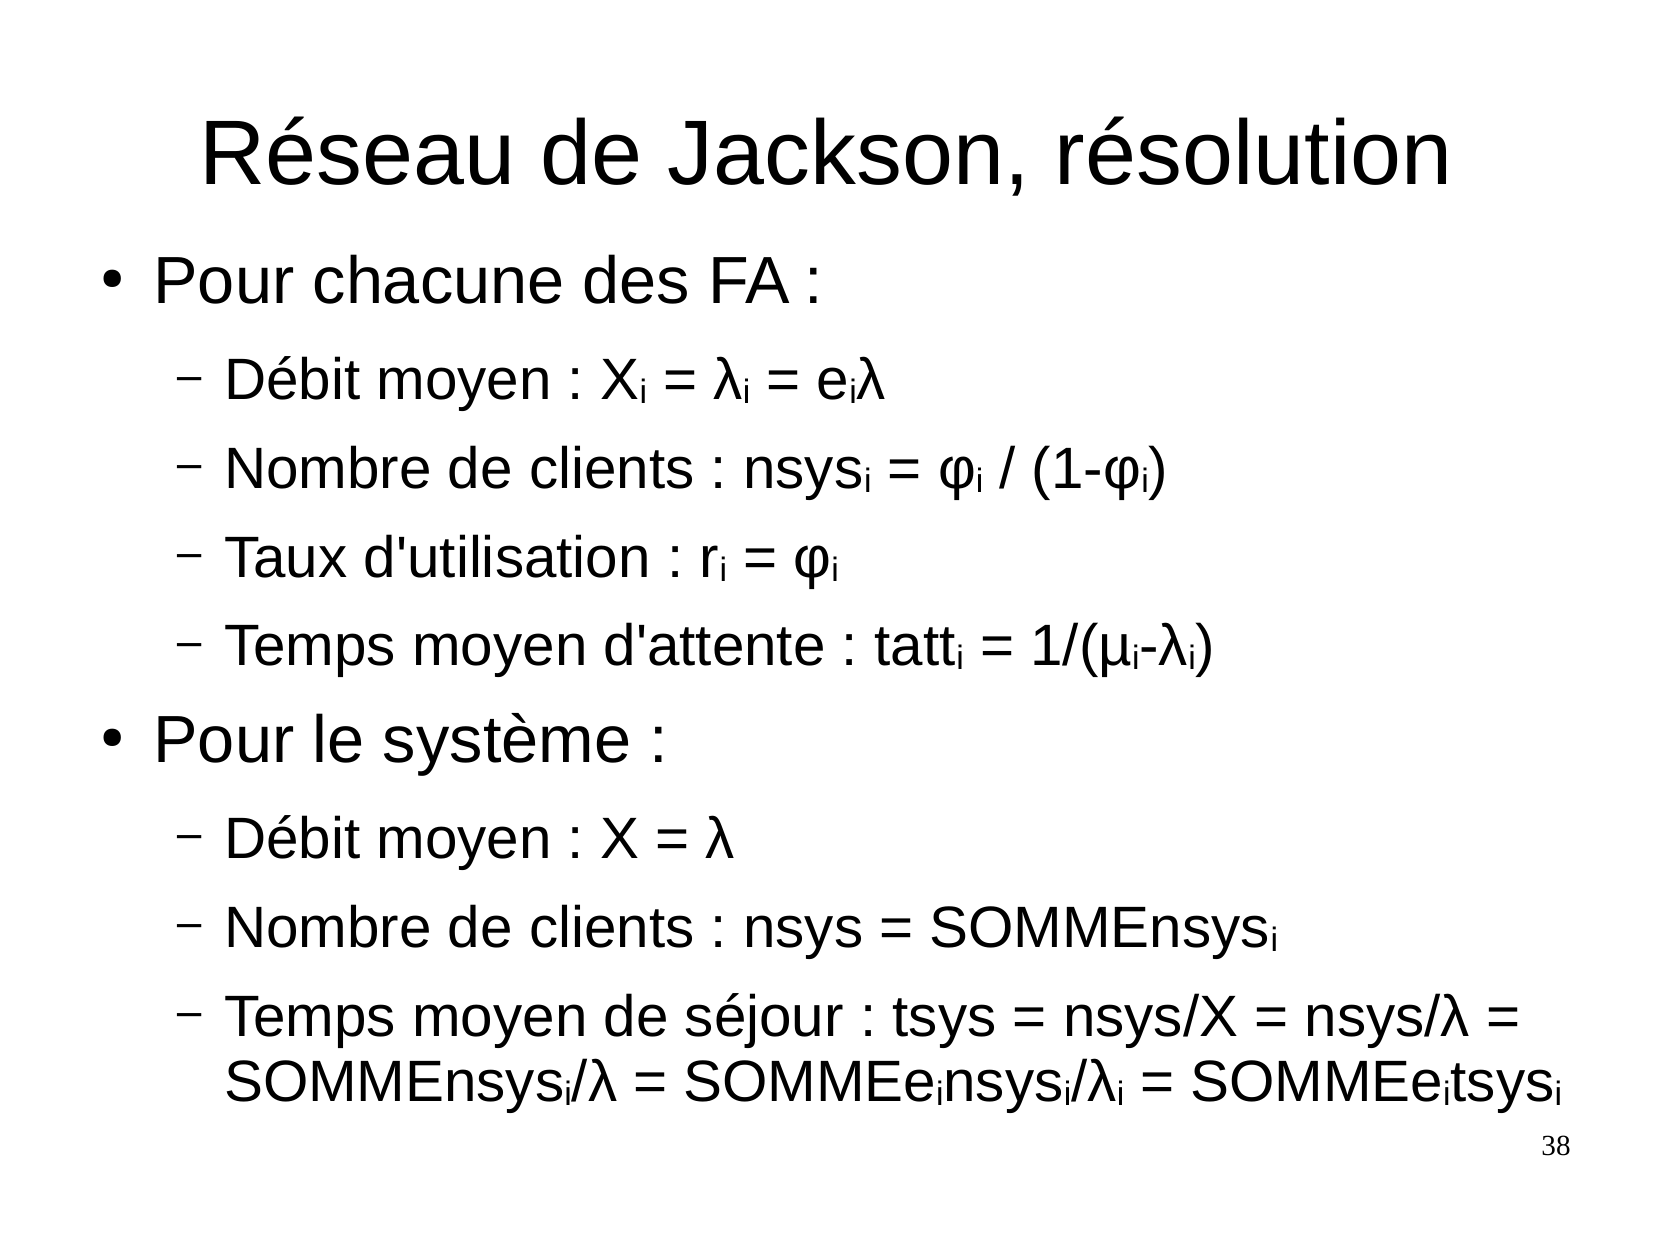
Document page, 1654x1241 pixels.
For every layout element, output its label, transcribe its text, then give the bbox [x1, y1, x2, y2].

list Pour chacune des FA : Débit moyen : Xi = λi = eiλ Nombre de clients : nsysi = φi / (1-φi) Taux d'utilisation : ri = φi Temps moyen d'attente : tatti = 1/(µi-λi) Pour le système : Débit moyen : X = λ Nombre de clients : nsys = SOMMEnsysi Temps moyen de séjour : tsys = nsys/X = nsys/λ = SOMMEnsysi/λ = SOMMEeinsysi/λi = SOMMEeitsysi [82, 242, 1571, 1229]
title Réseau de Jackson, résolution [82, 56, 1571, 242]
